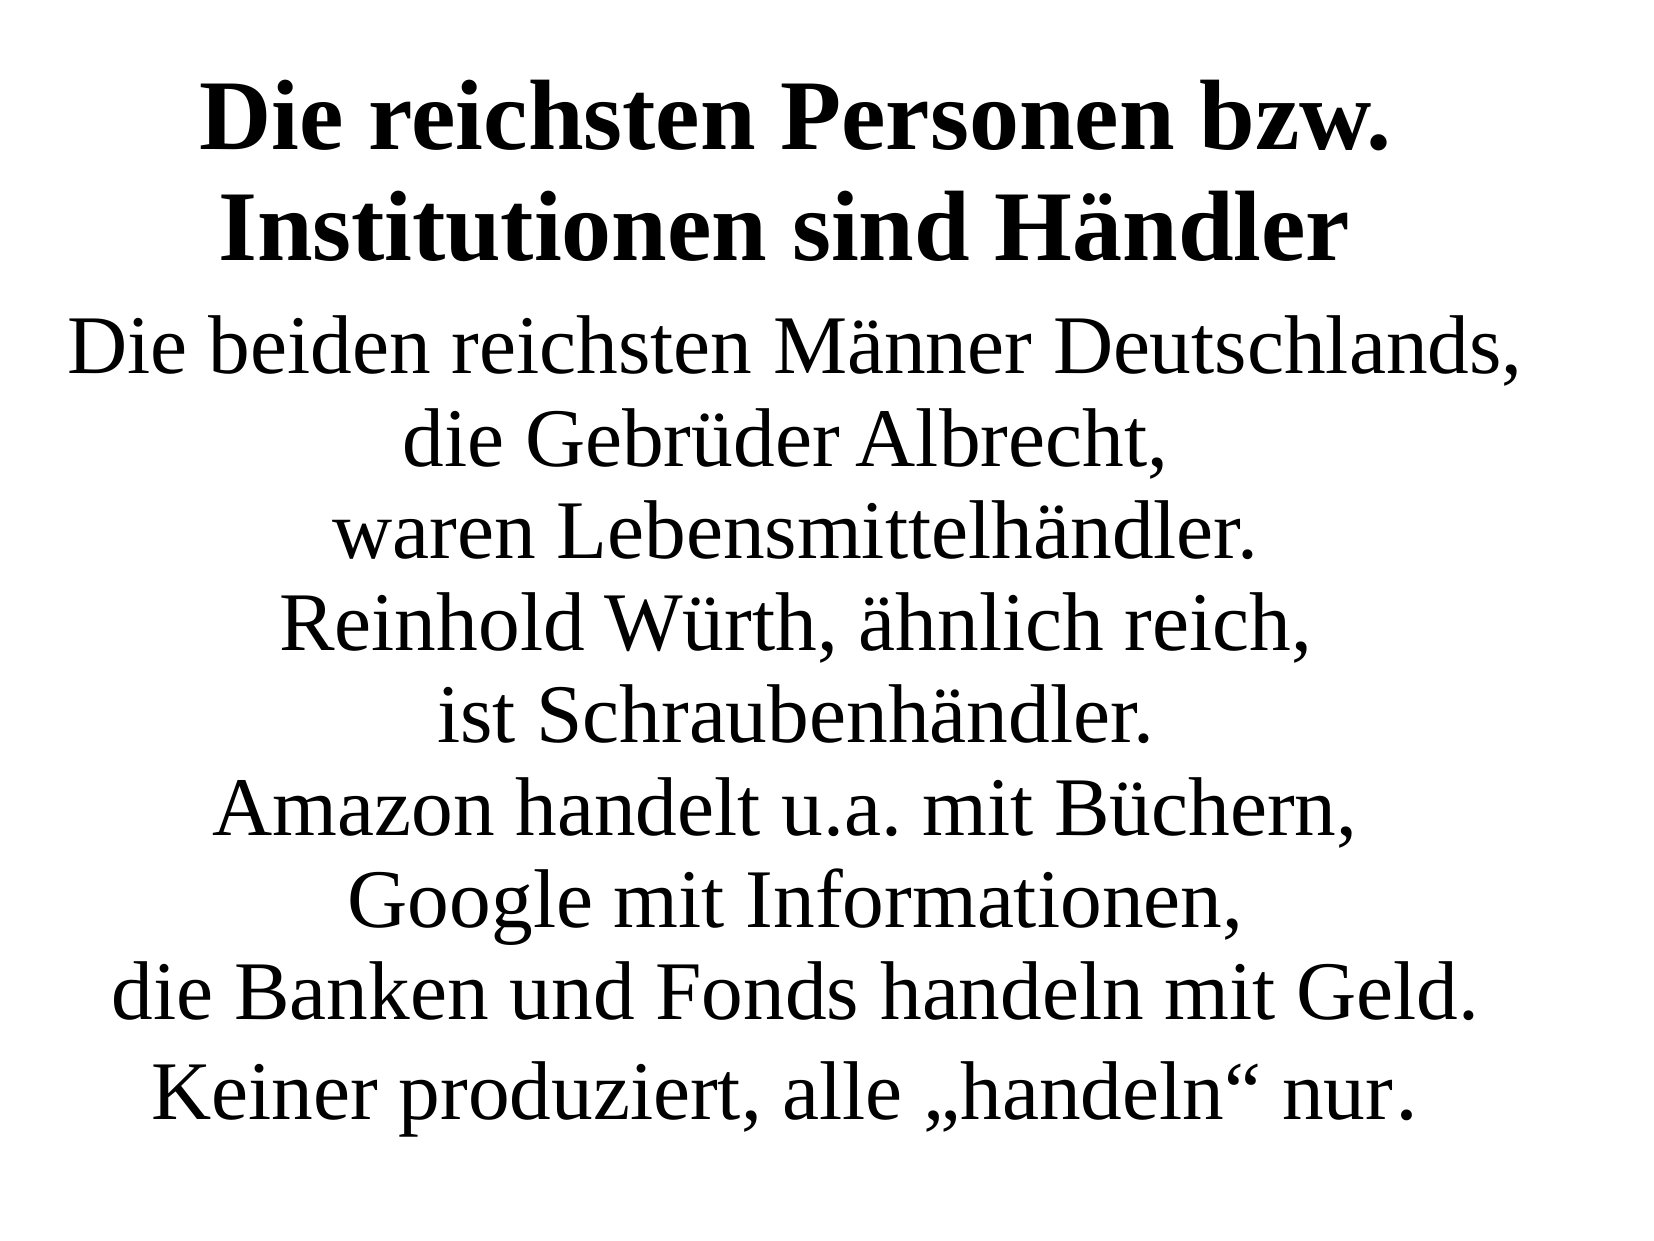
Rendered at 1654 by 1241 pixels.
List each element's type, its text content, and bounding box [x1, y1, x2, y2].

text_box Die reichsten Personen bzw. Institutionen sind Händler Die beiden reichsten Männer Deutschlands, die Gebrüder Albrecht, waren Lebensmittelhändler. Reinhold Würth, ähnlich reich, ist Schraubenhändler. Amazon handelt u.a. mit Büchern, Google mit Informationen, die Banken und Fonds handeln mit Geld. Keiner produziert, alle „handeln“ nur. [53, 53, 1601, 1147]
